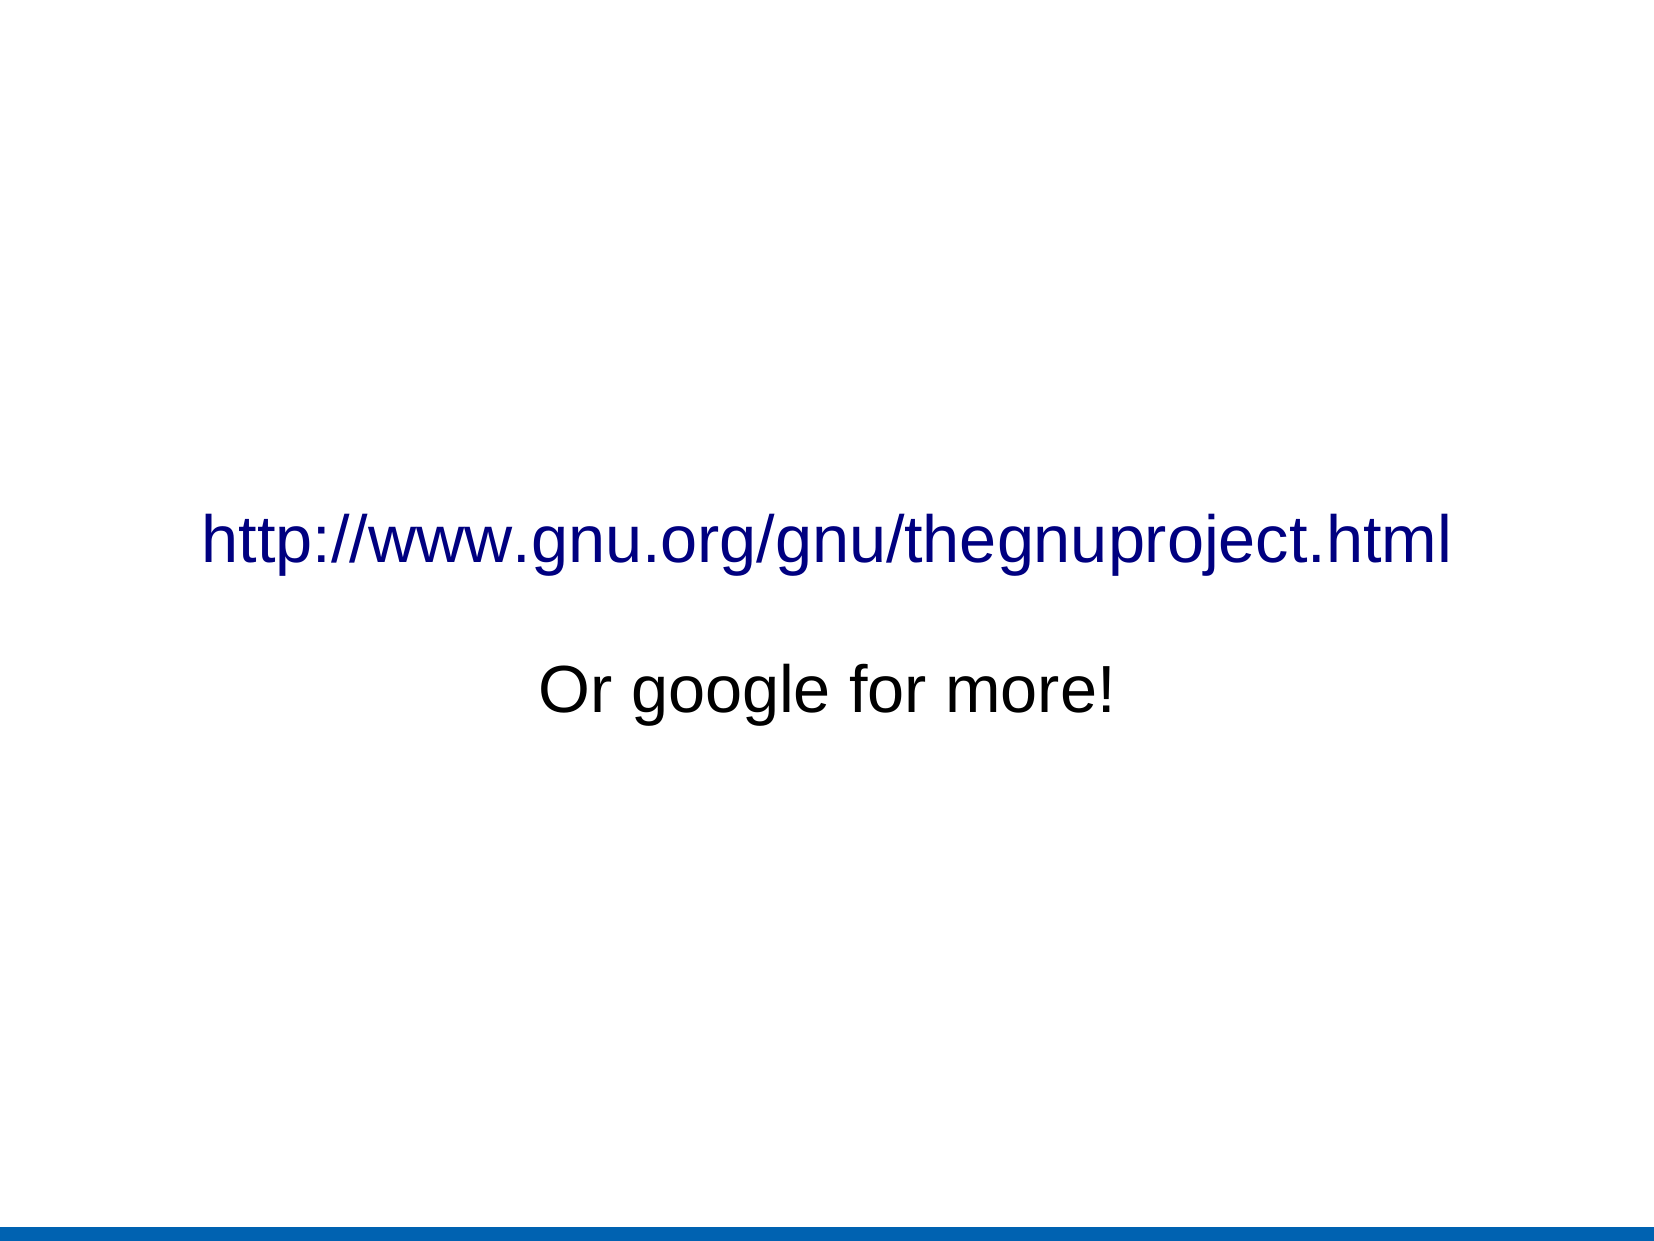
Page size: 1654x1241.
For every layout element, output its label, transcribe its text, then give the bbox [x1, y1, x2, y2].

subtitle http://www.gnu.org/gnu/thegnuproject.html Or google for more! [121, 112, 1534, 1117]
